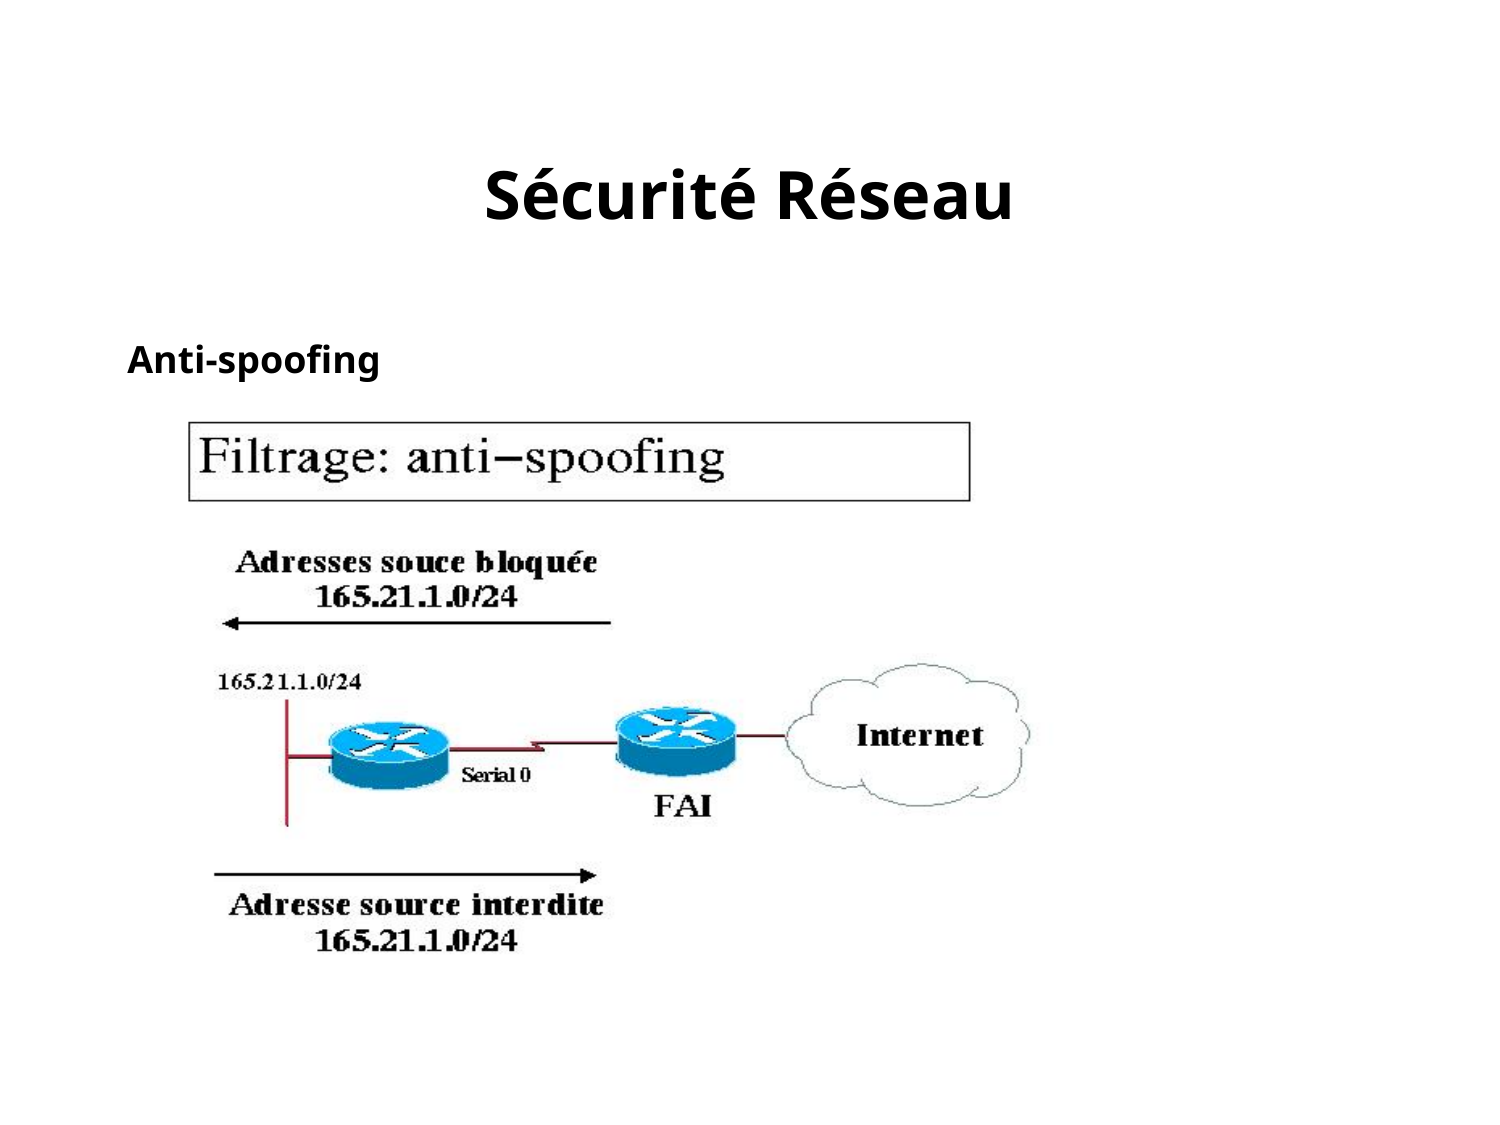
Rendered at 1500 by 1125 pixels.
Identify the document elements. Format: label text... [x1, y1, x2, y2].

picture [150, 399, 1182, 1093]
list Anti-spoofing [112, 324, 1388, 1001]
title Sécurité Réseau [112, 99, 1388, 288]
